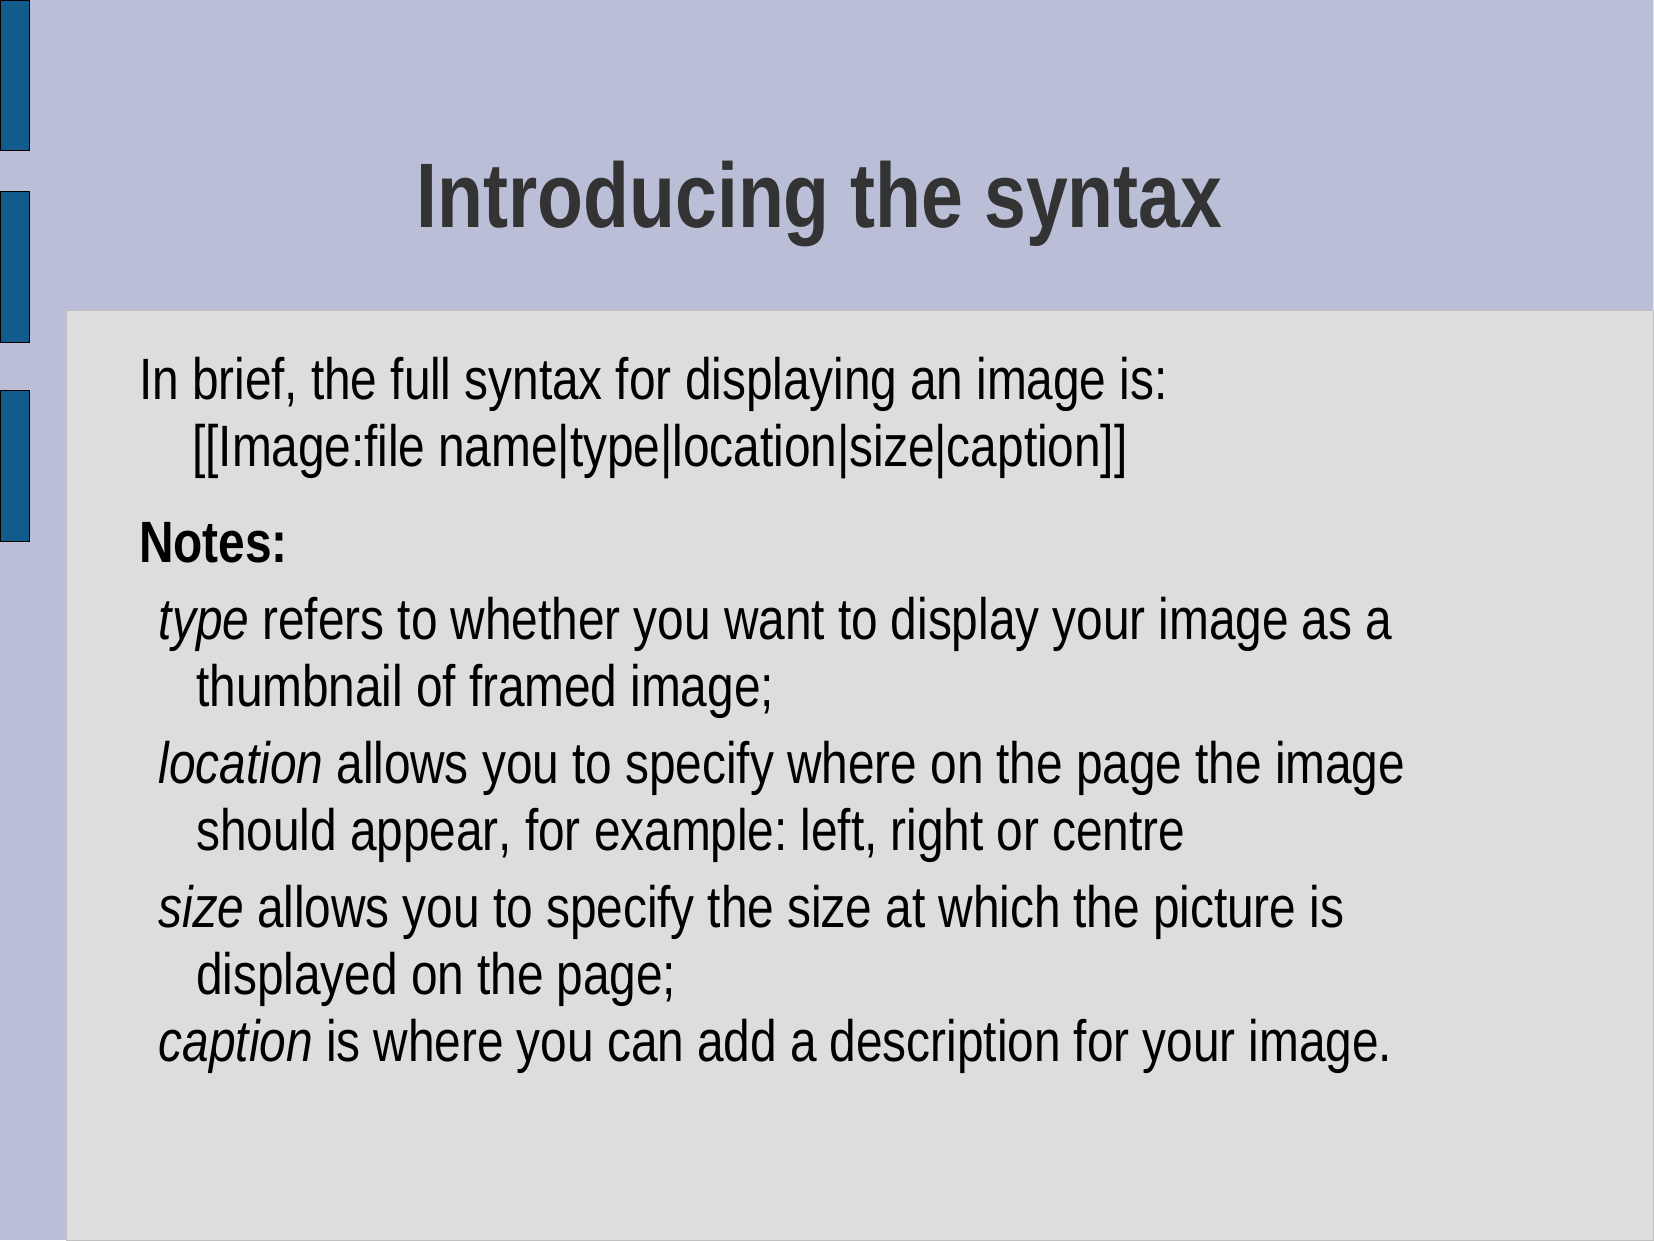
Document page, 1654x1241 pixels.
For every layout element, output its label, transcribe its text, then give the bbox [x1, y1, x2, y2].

list In brief, the full syntax for displaying an image is: [[Image:file name|type|location|size|caption]] Notes: type refers to whether you want to display your image as a thumbnail of framed image; location allows you to specify where on the page the image should appear, for example: left, right or centre size allows you to specify the size at which the picture is displayed on the page; caption is where you can add a description for your image. [121, 344, 1534, 1135]
title Introducing the syntax [121, 91, 1534, 299]
